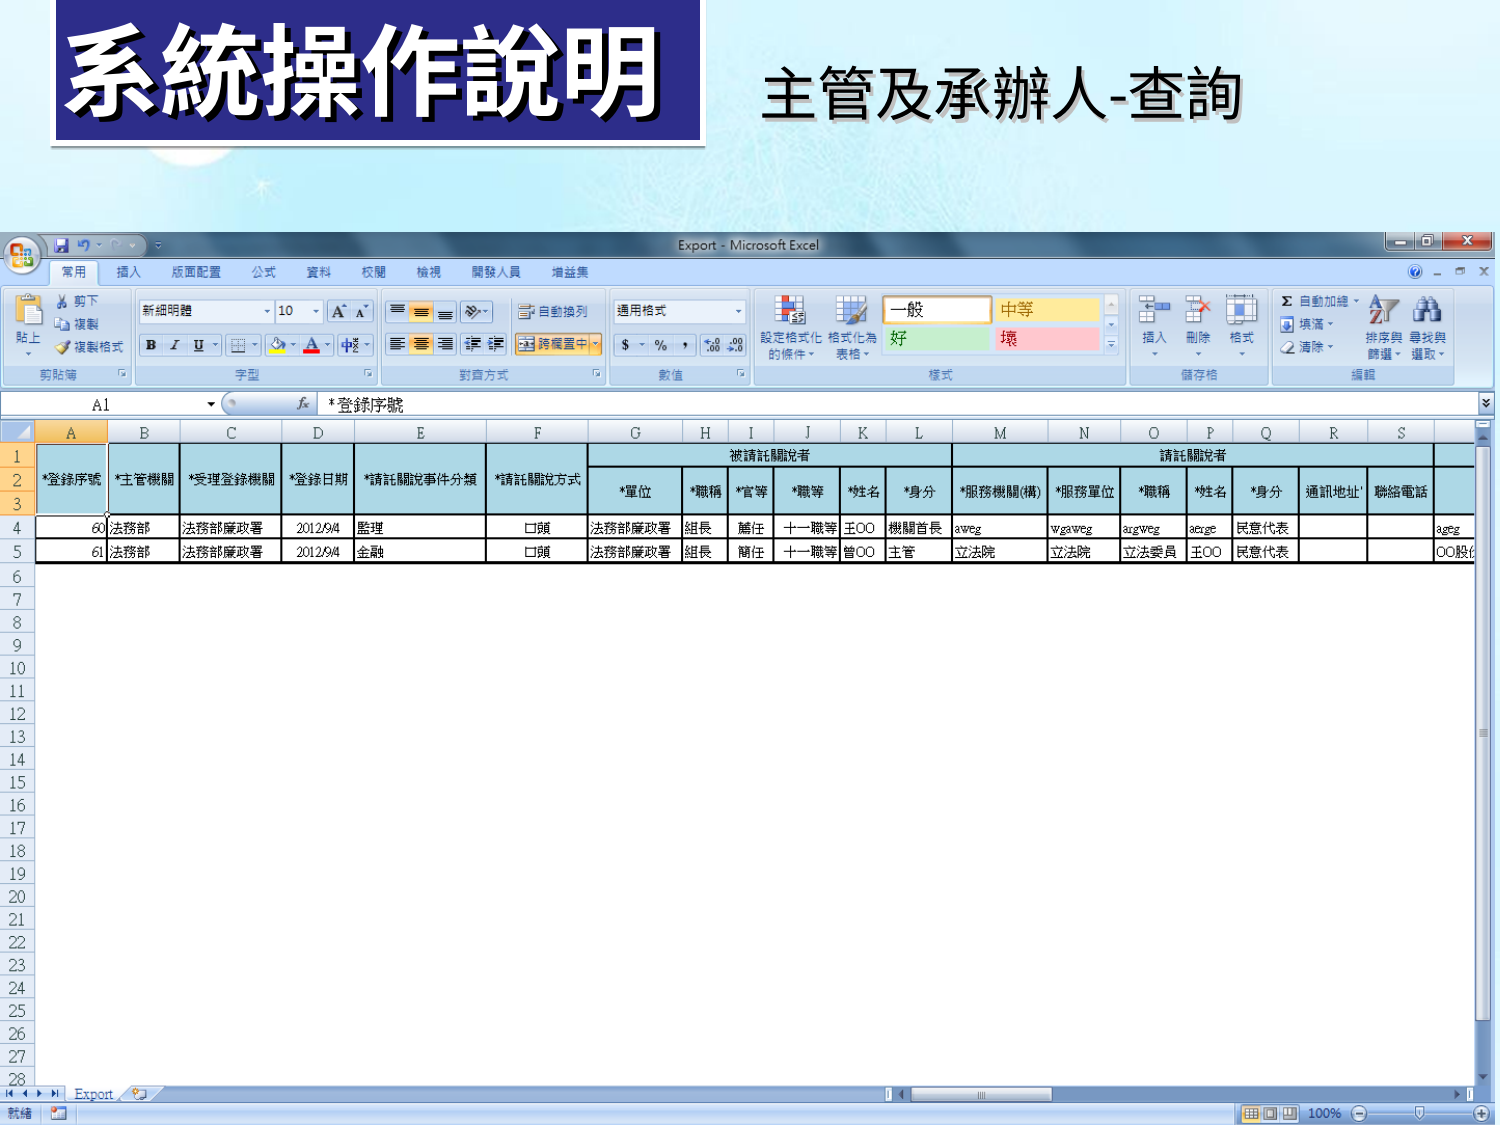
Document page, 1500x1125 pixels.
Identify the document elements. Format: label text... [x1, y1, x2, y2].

text_box 主管及承辦人-查詢 [751, 42, 1252, 213]
picture [0, 0, 1500, 1125]
title 系統操作說明 [53, 0, 703, 144]
